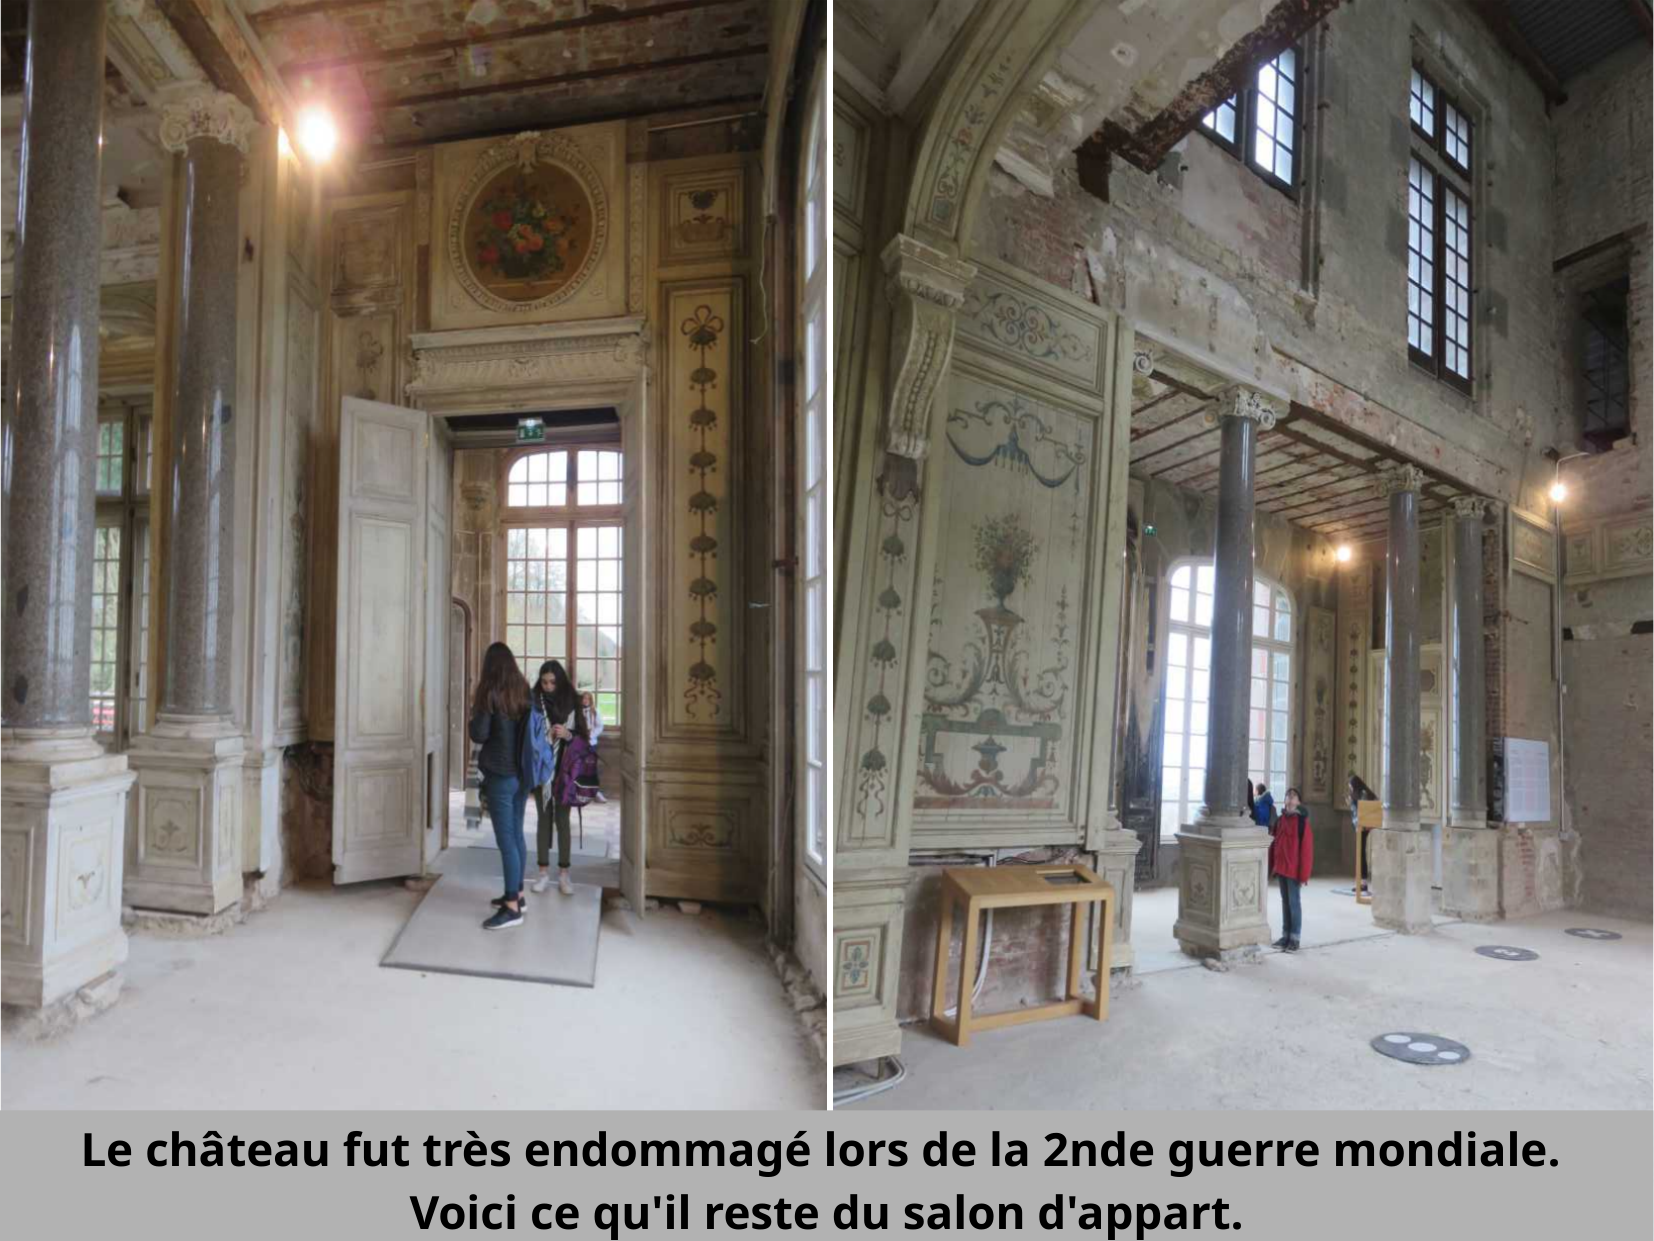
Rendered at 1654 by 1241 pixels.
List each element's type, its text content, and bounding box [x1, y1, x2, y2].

picture [0, 0, 827, 1110]
text_box Le château fut très endommagé lors de la 2nde guerre mondiale. Voici ce qu'il reste du salon d'appart. [0, 1110, 1654, 1241]
picture [832, 0, 1654, 1110]
